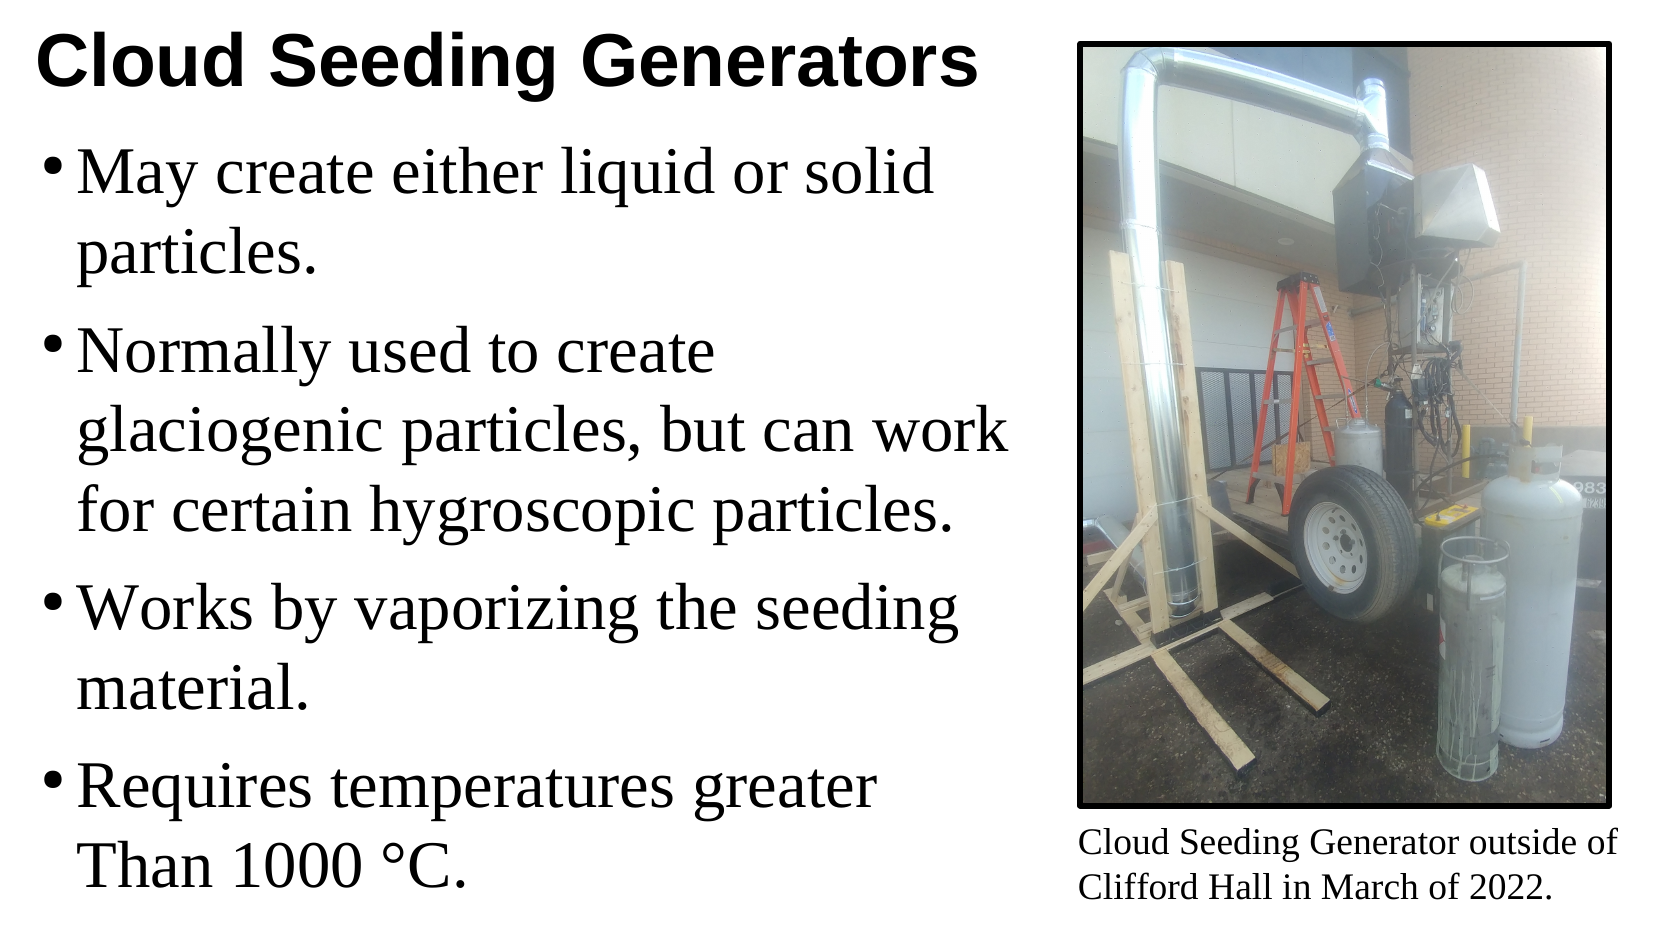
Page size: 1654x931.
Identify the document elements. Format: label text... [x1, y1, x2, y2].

text_box May create either liquid or solid particles. Normally used to create glaciogenic particles, but can work for certain hygroscopic particles. Works by vaporizing the seeding material. Requires temperatures greater Than 1000 °C. [20, 120, 1032, 909]
picture [1083, 46, 1607, 803]
title Cloud Seeding Generators [0, 5, 1021, 107]
text_box Cloud Seeding Generator outside of Clifford Hall in March of 2022. [1028, 815, 1654, 930]
